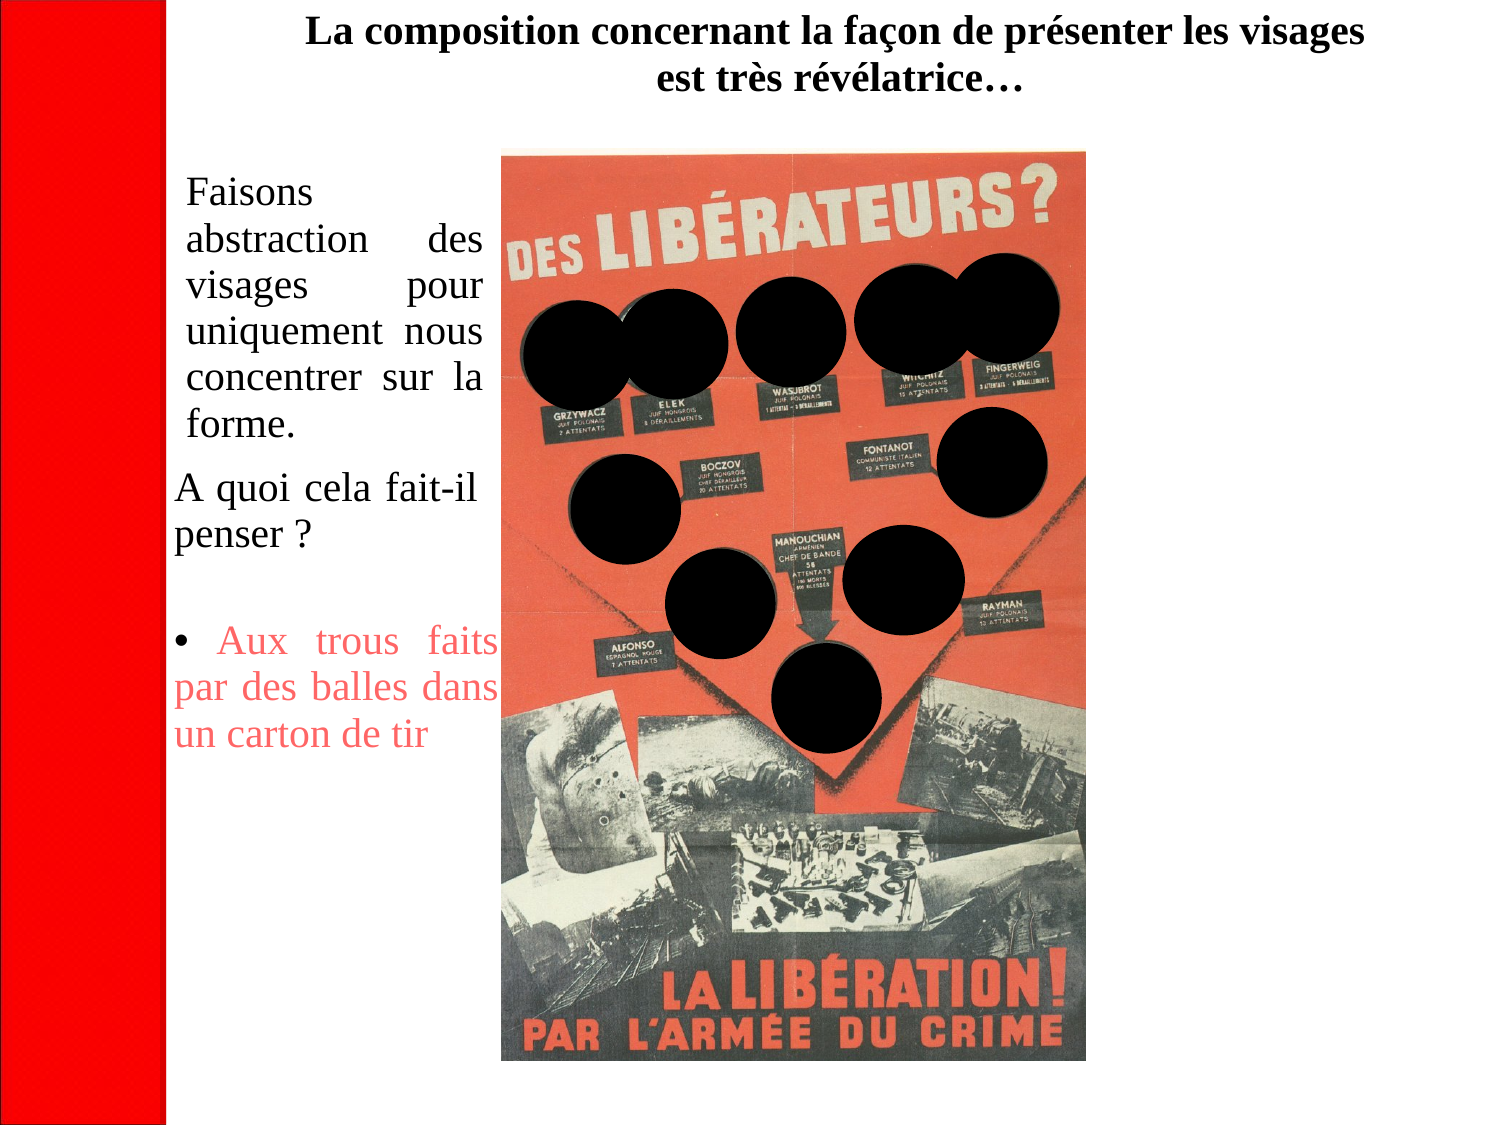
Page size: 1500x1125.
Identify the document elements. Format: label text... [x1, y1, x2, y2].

text_box [525, 290, 727, 409]
text_box [938, 409, 1046, 516]
text_box [856, 255, 1058, 374]
text_box Aux trous faits par des balles dans un carton de tir [159, 609, 514, 764]
text_box La composition concernant la façon de présenter les visages est très révélatrice… [171, 0, 1500, 108]
text_box A quoi cela fait-il penser ? [159, 456, 514, 565]
text_box [773, 645, 880, 752]
text_box [667, 550, 774, 658]
text_box [737, 279, 845, 386]
picture [501, 148, 1086, 1061]
text_box [844, 527, 963, 634]
text_box Faisons abstraction des visages pour uniquement nous concentrer sur la forme. [171, 160, 514, 454]
text_box [572, 456, 679, 563]
